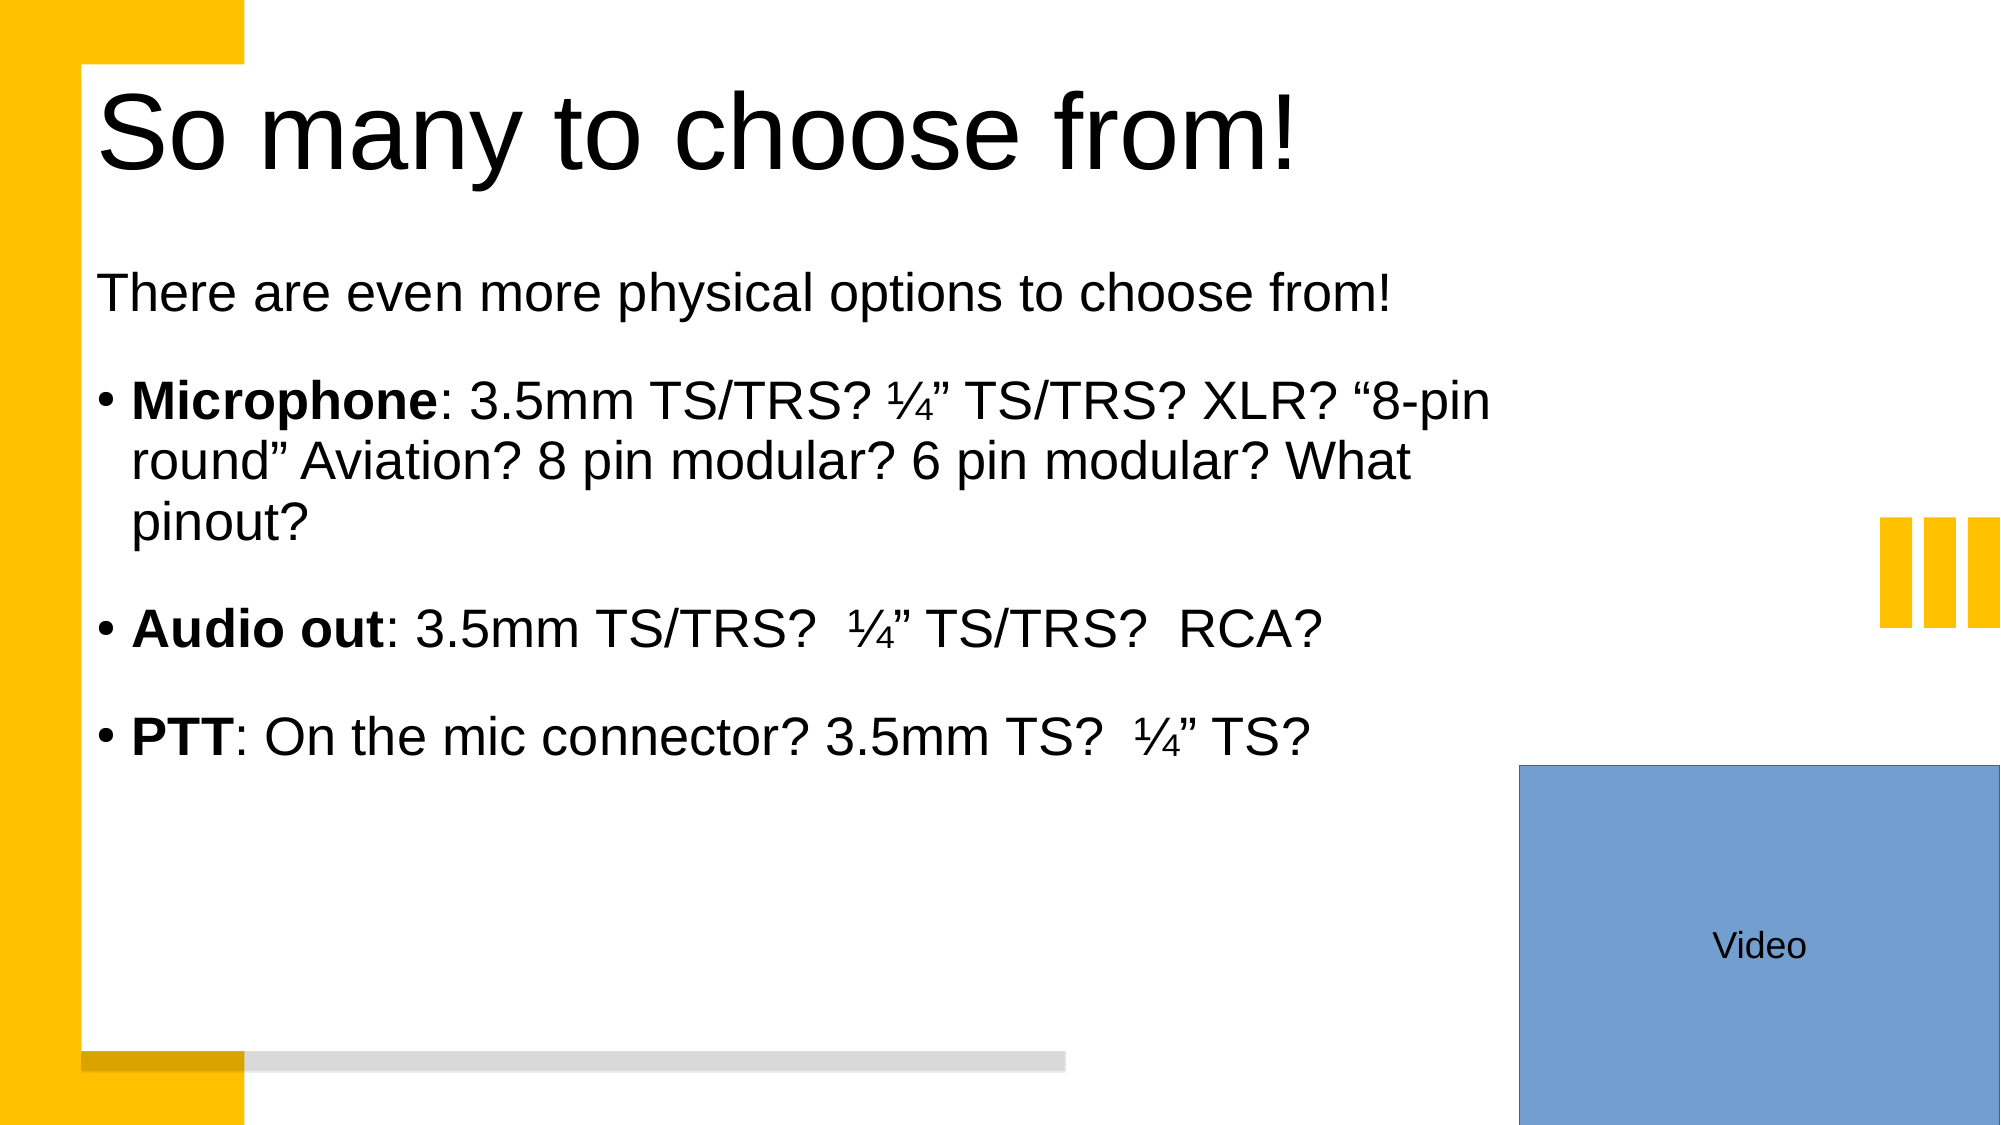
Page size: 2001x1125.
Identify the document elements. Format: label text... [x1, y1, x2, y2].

text_box There are even more physical options to choose from! Microphone: 3.5mm TS/TRS? ¼” TS/TRS? XLR? “8-pin round” Aviation? 8 pin modular? 6 pin modular? What pinout? Audio out: 3.5mm TS/TRS? ¼” TS/TRS? RCA? PTT: On the mic connector? 3.5mm TS? ¼” TS? [81, 254, 1516, 1036]
text_box Video [1519, 765, 2000, 1125]
text_box So many to choose from! [81, 64, 1921, 201]
text_box [0, 0, 2000, 1125]
